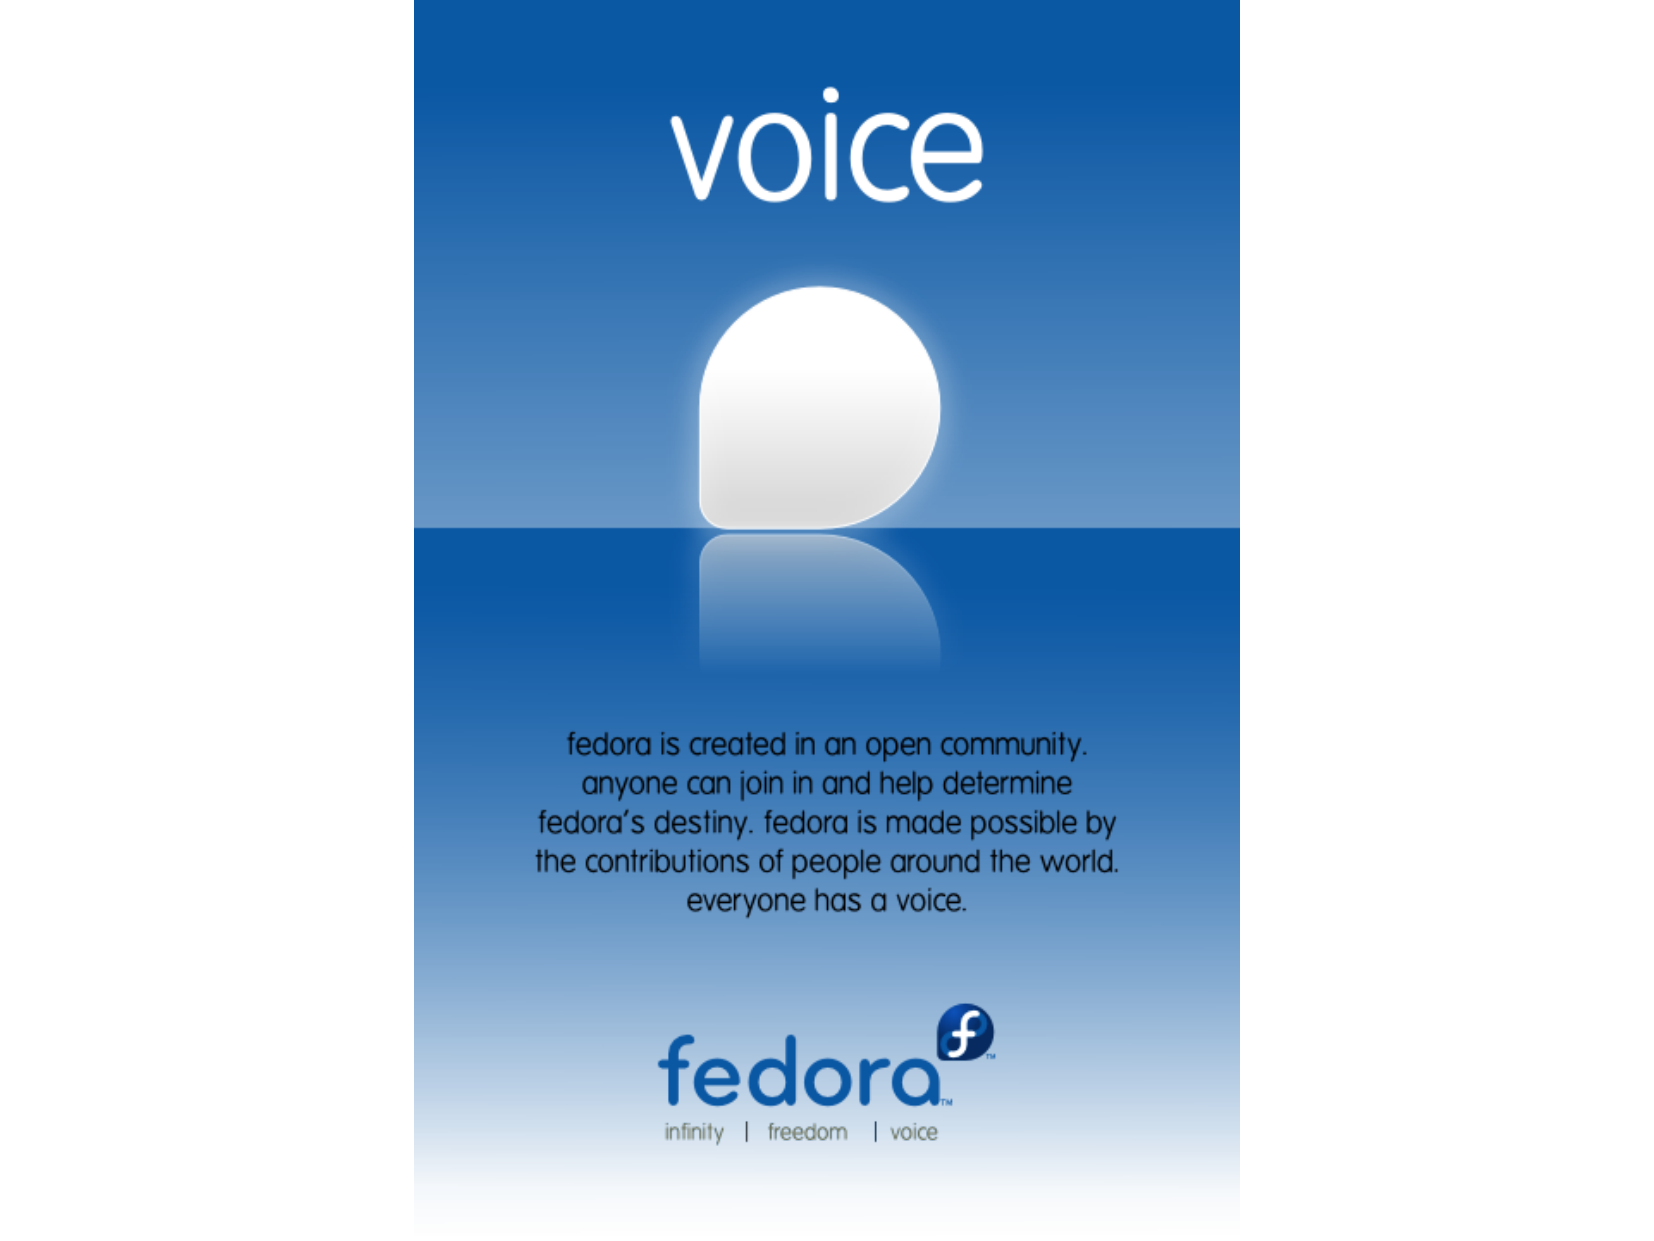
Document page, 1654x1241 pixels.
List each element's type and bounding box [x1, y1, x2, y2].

picture [414, 0, 1240, 1241]
